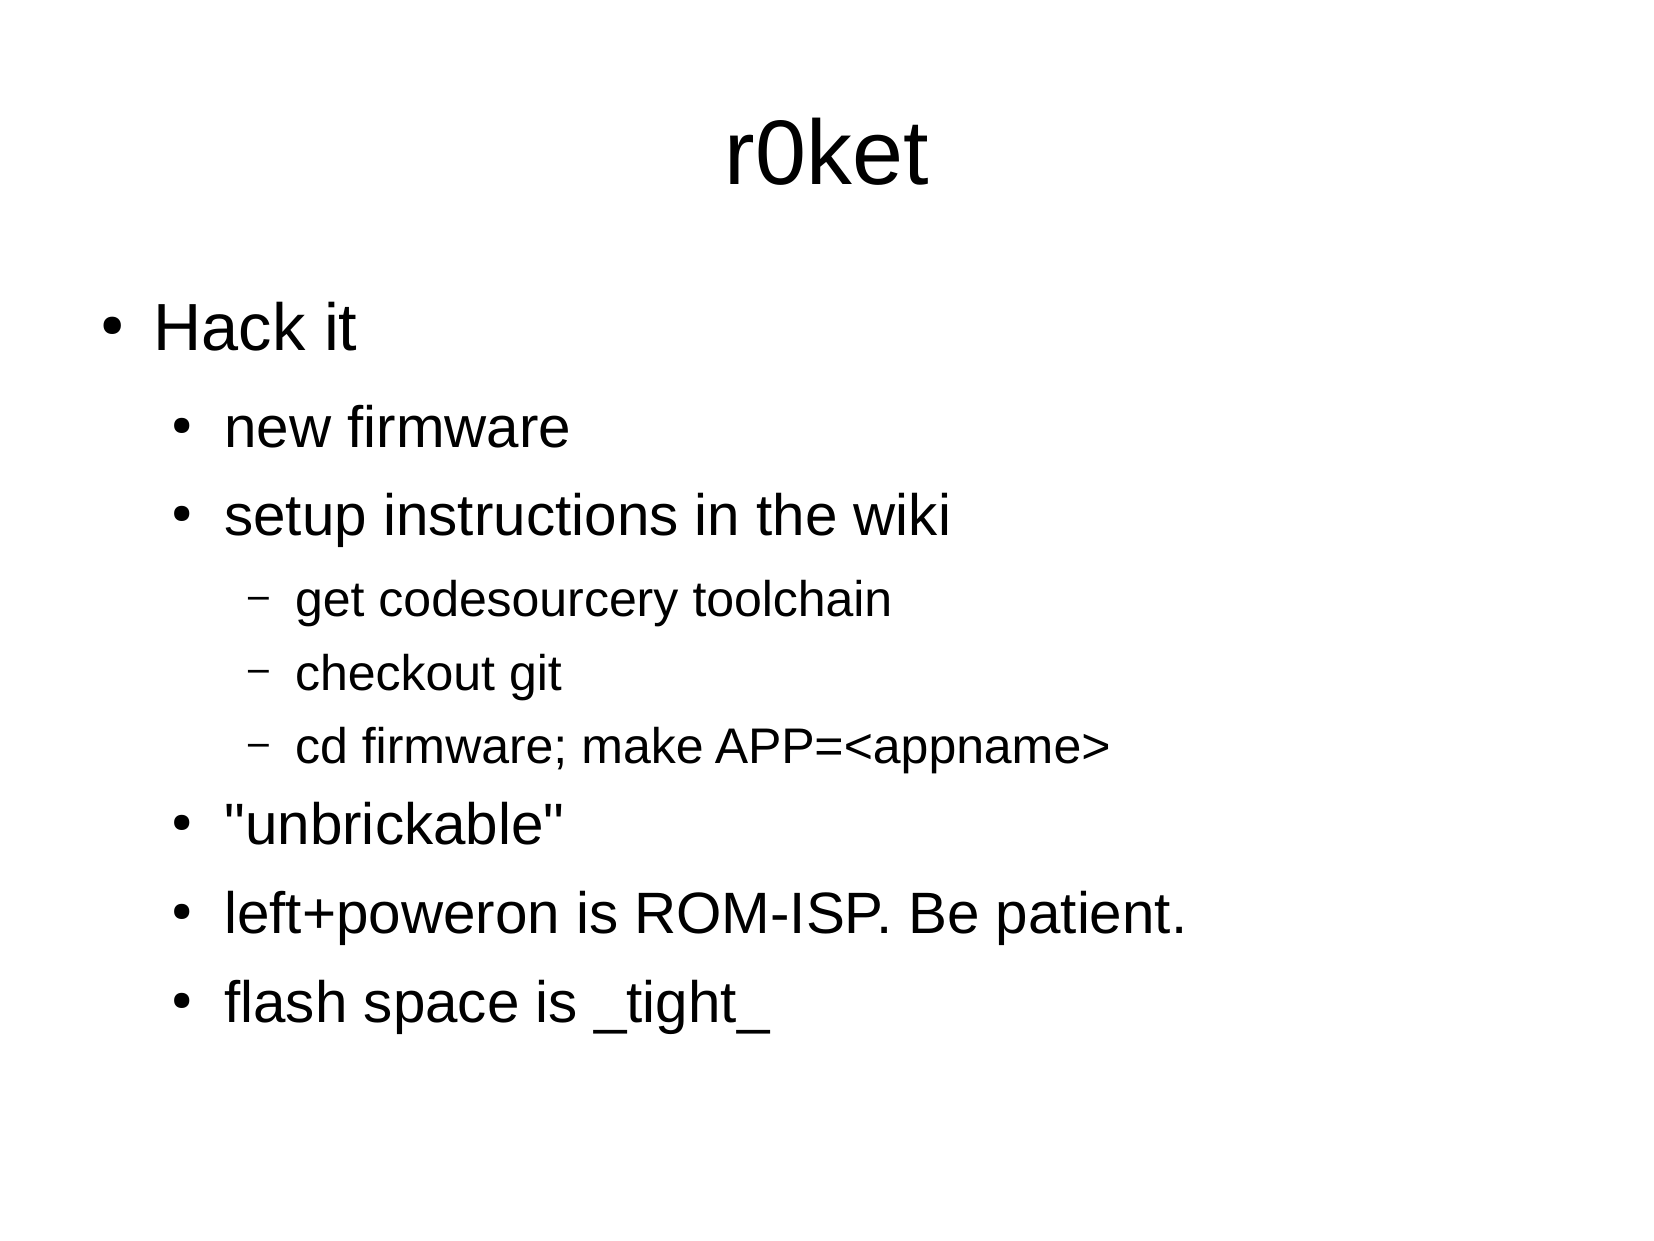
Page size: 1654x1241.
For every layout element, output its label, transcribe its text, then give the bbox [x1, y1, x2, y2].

title r0ket [82, 49, 1571, 257]
list Hack it new firmware setup instructions in the wiki get codesourcery toolchain checkout git cd firmware; make APP=<appname> "unbrickable" left+poweron is ROM-ISP. Be patient. flash space is _tight_ [82, 290, 1571, 1109]
